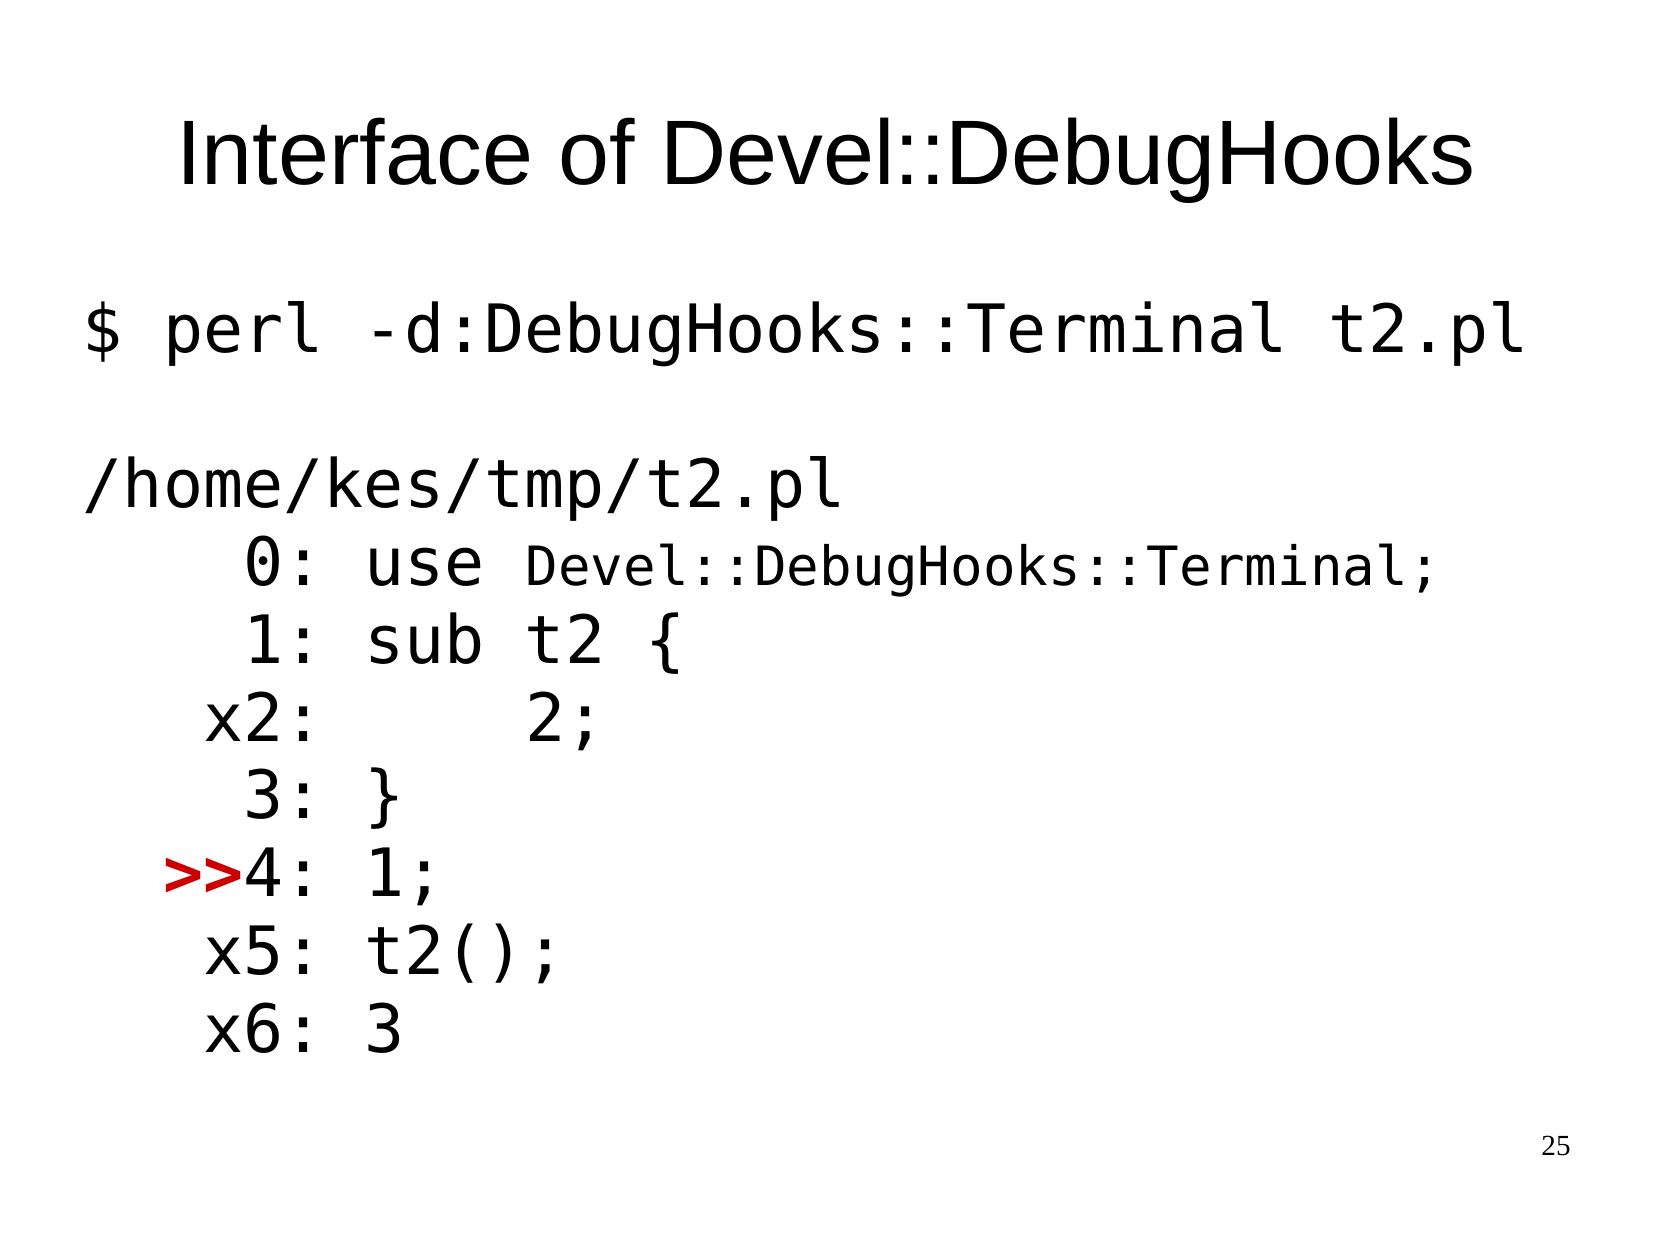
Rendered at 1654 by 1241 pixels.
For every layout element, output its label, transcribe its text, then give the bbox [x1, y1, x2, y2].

subtitle $ perl -d:DebugHooks::Terminal t2.pl /home/kes/tmp/t2.pl 0: use Devel::DebugHooks::Terminal; 1: sub t2 { x2: 2; 3: } >>4: 1; x5: t2(); x6: 3 [82, 290, 1571, 1158]
title Interface of Devel::DebugHooks [82, 49, 1571, 257]
